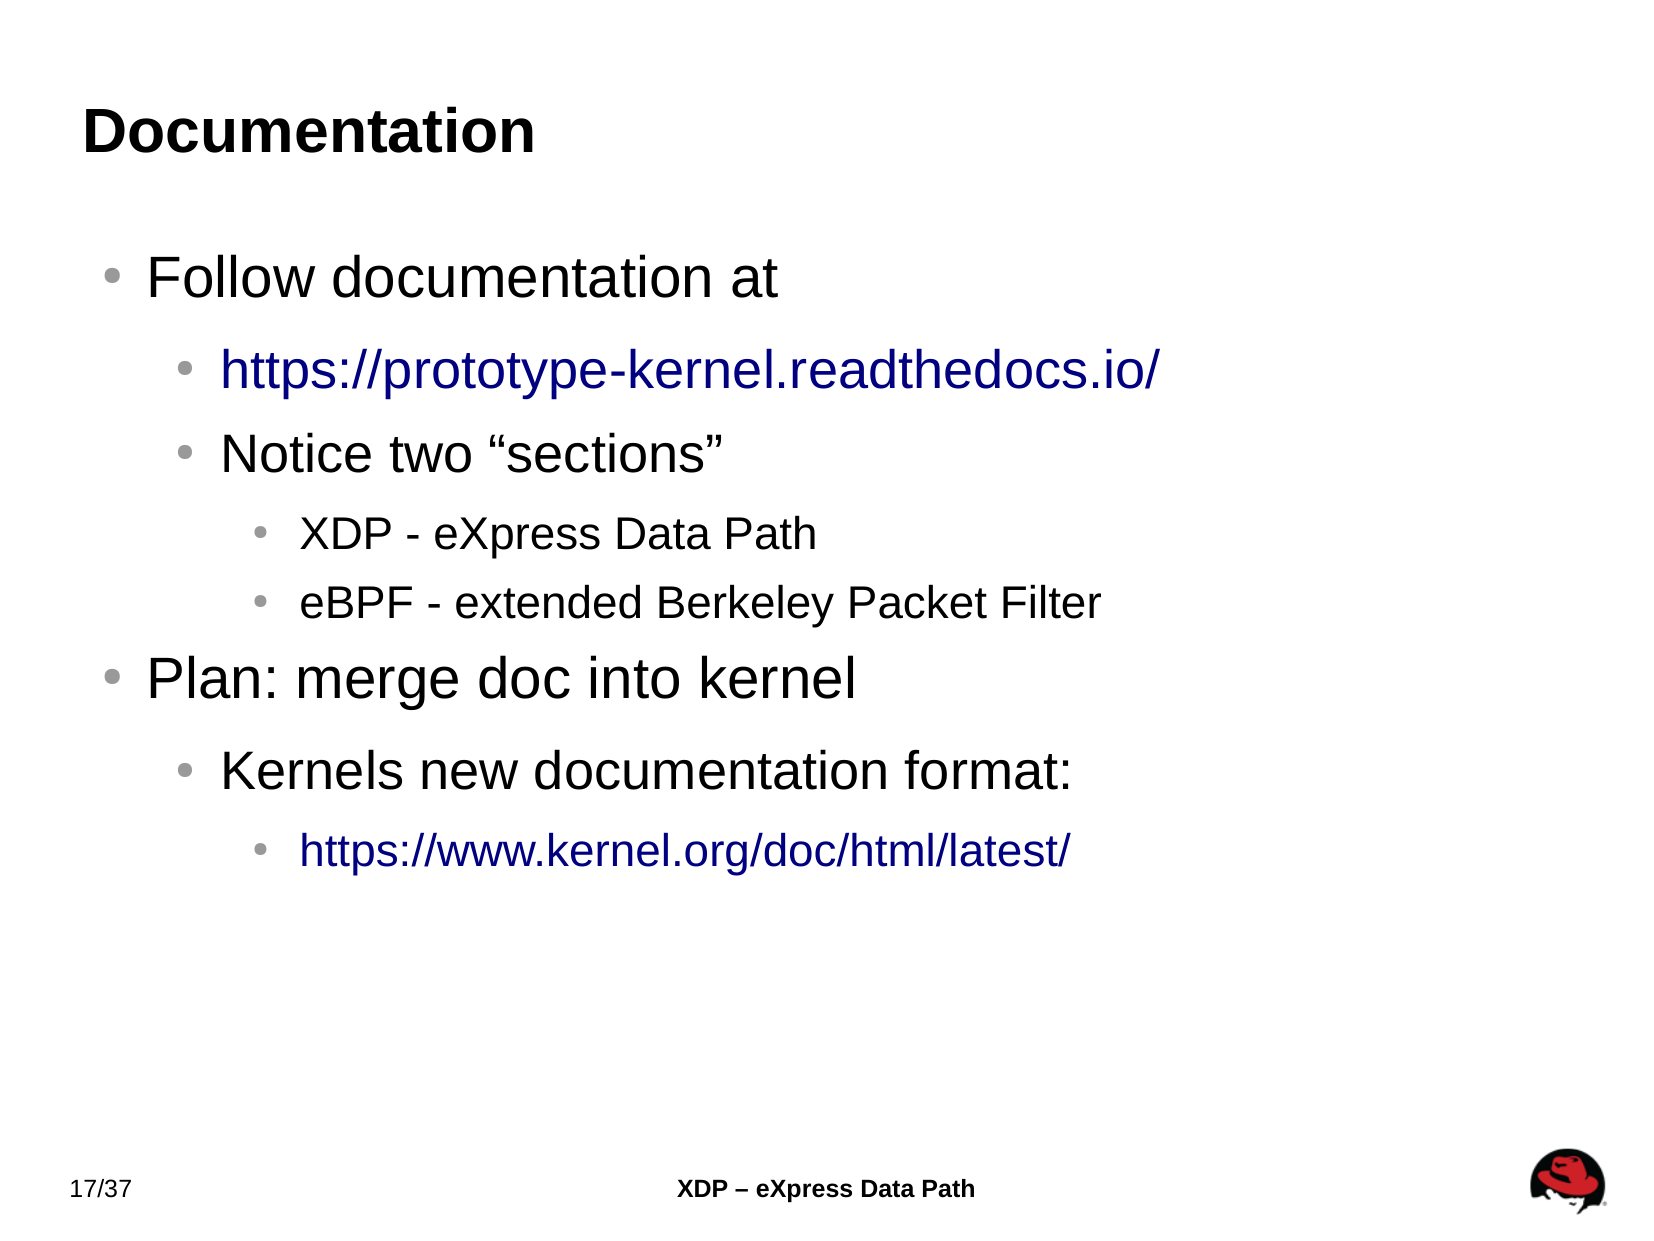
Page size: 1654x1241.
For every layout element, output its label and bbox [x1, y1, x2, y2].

text_box [86, 244, 1576, 1039]
picture [1529, 1146, 1613, 1224]
text_box [82, 37, 1571, 226]
